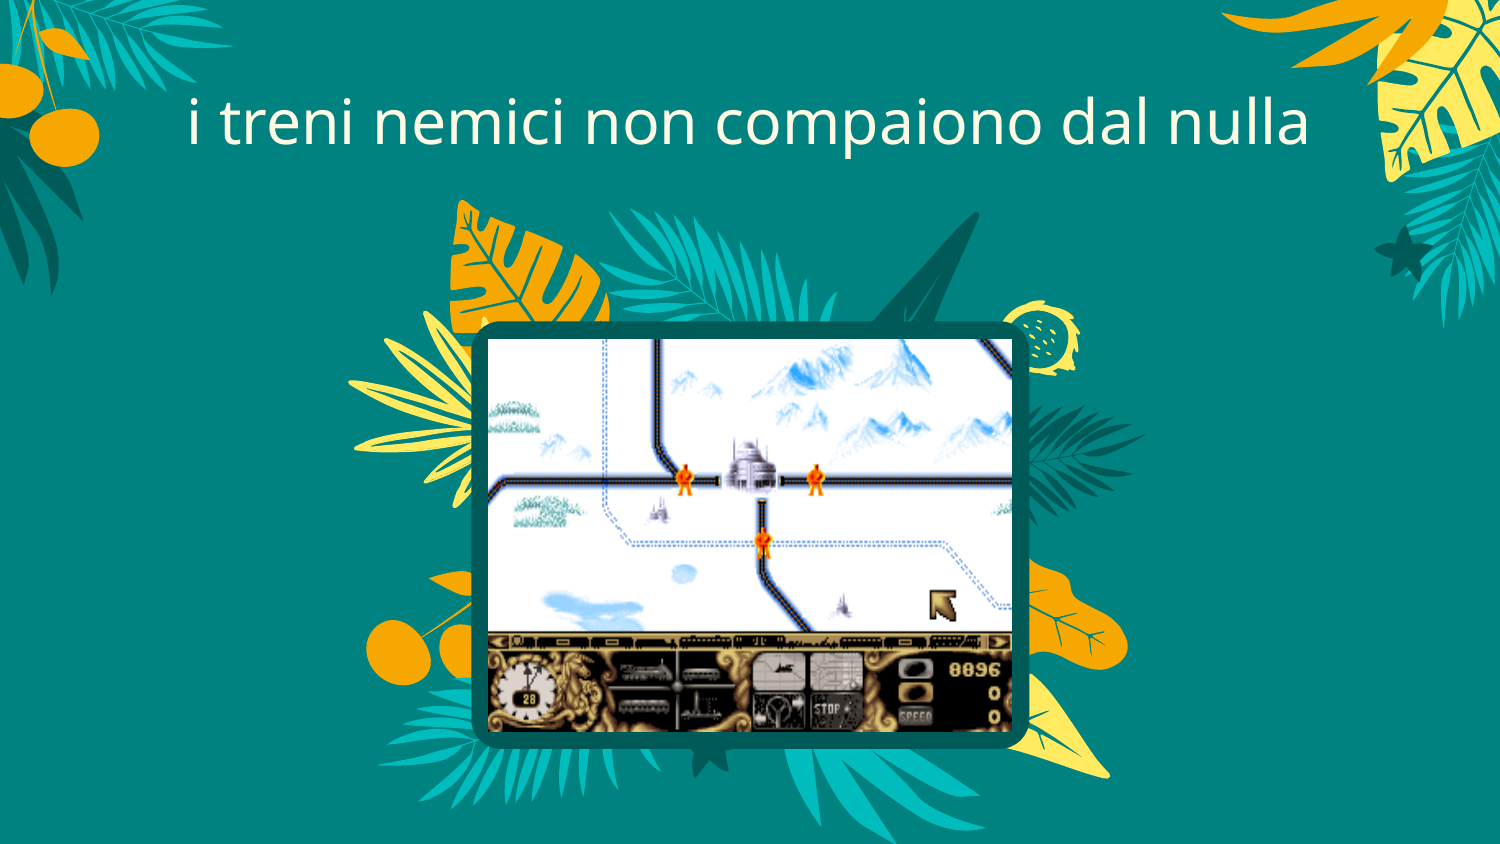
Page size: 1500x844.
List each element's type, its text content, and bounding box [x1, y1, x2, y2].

text_box [348, 200, 1146, 844]
title i treni nemici non compaiono dal nulla [118, 72, 1382, 167]
picture [488, 339, 1012, 732]
